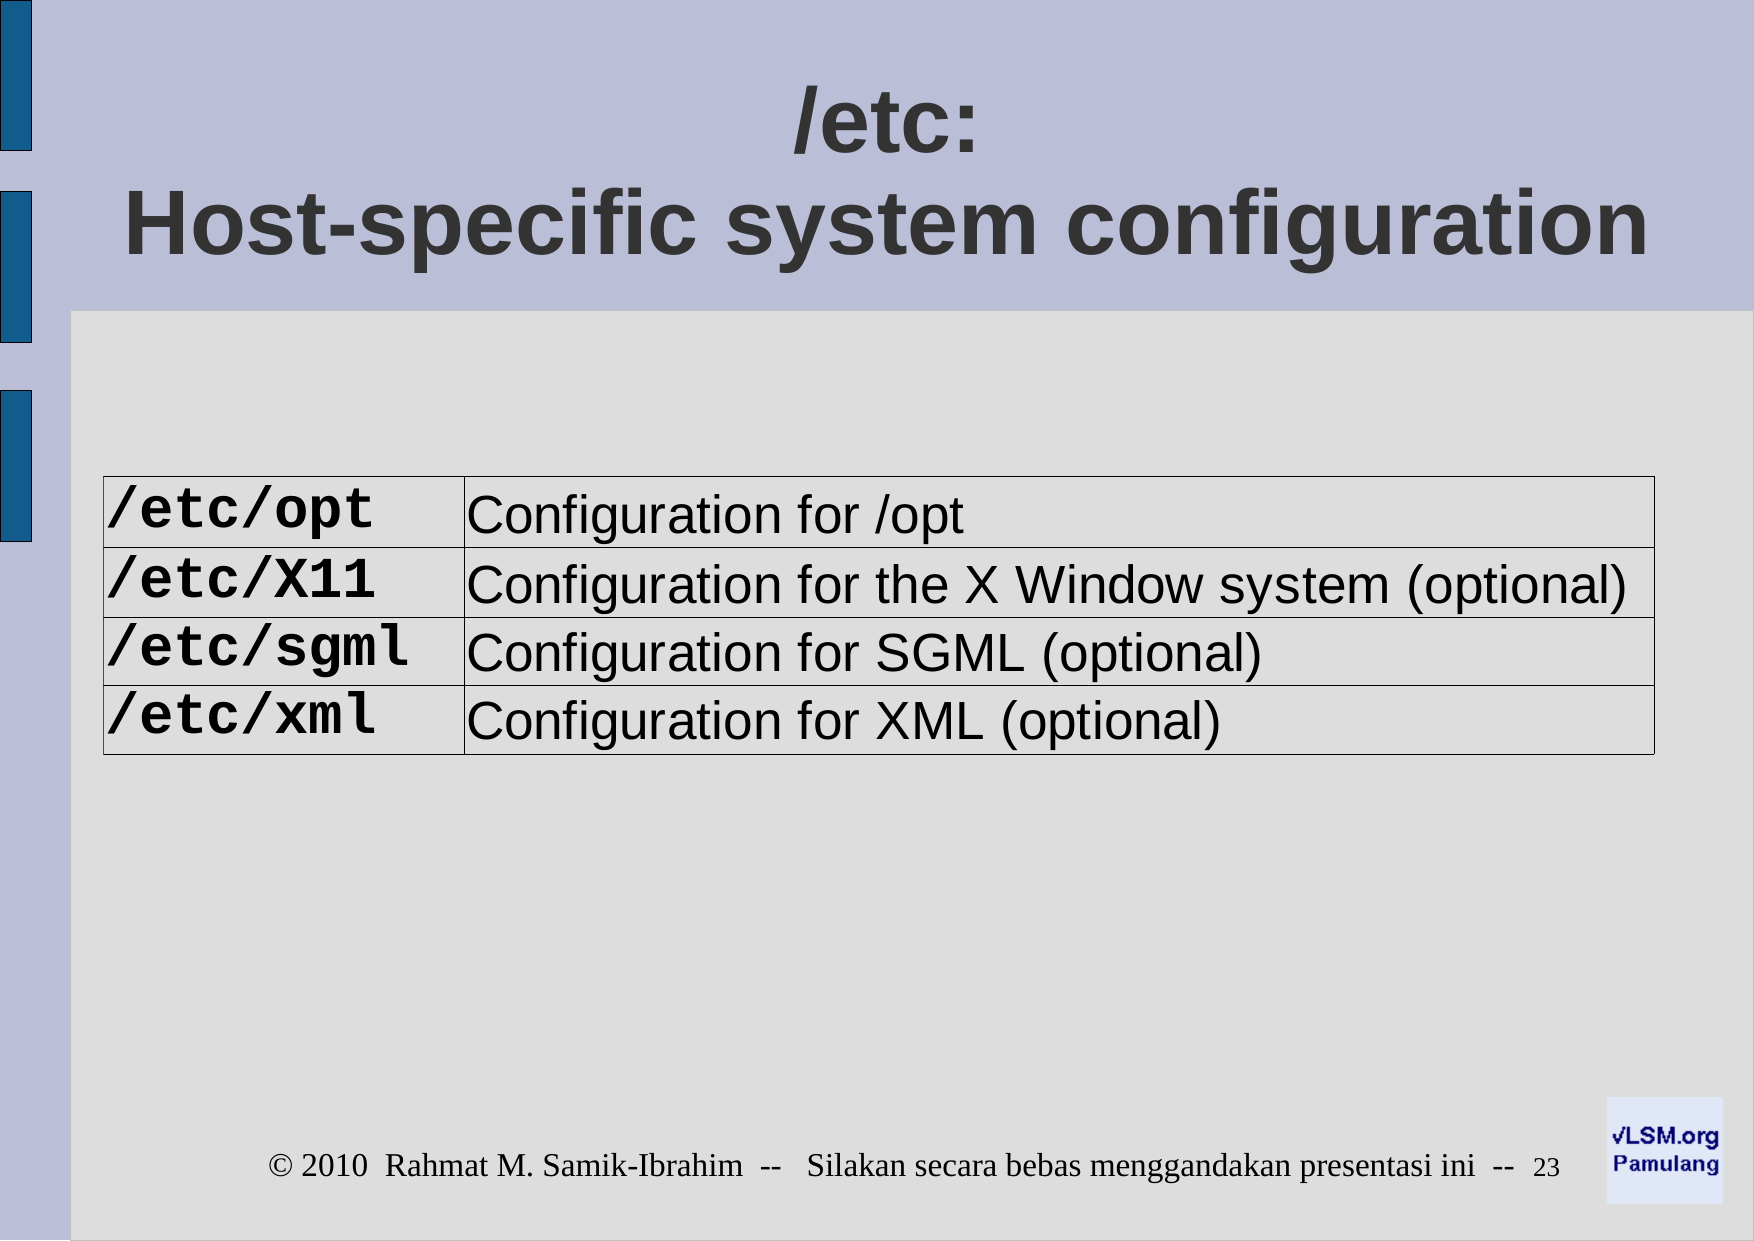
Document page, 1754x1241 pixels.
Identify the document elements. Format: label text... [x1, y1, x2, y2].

title /etc: Host-specific system configuration [77, 69, 1700, 275]
chart [103, 310, 1754, 1098]
picture [1607, 1098, 1723, 1204]
